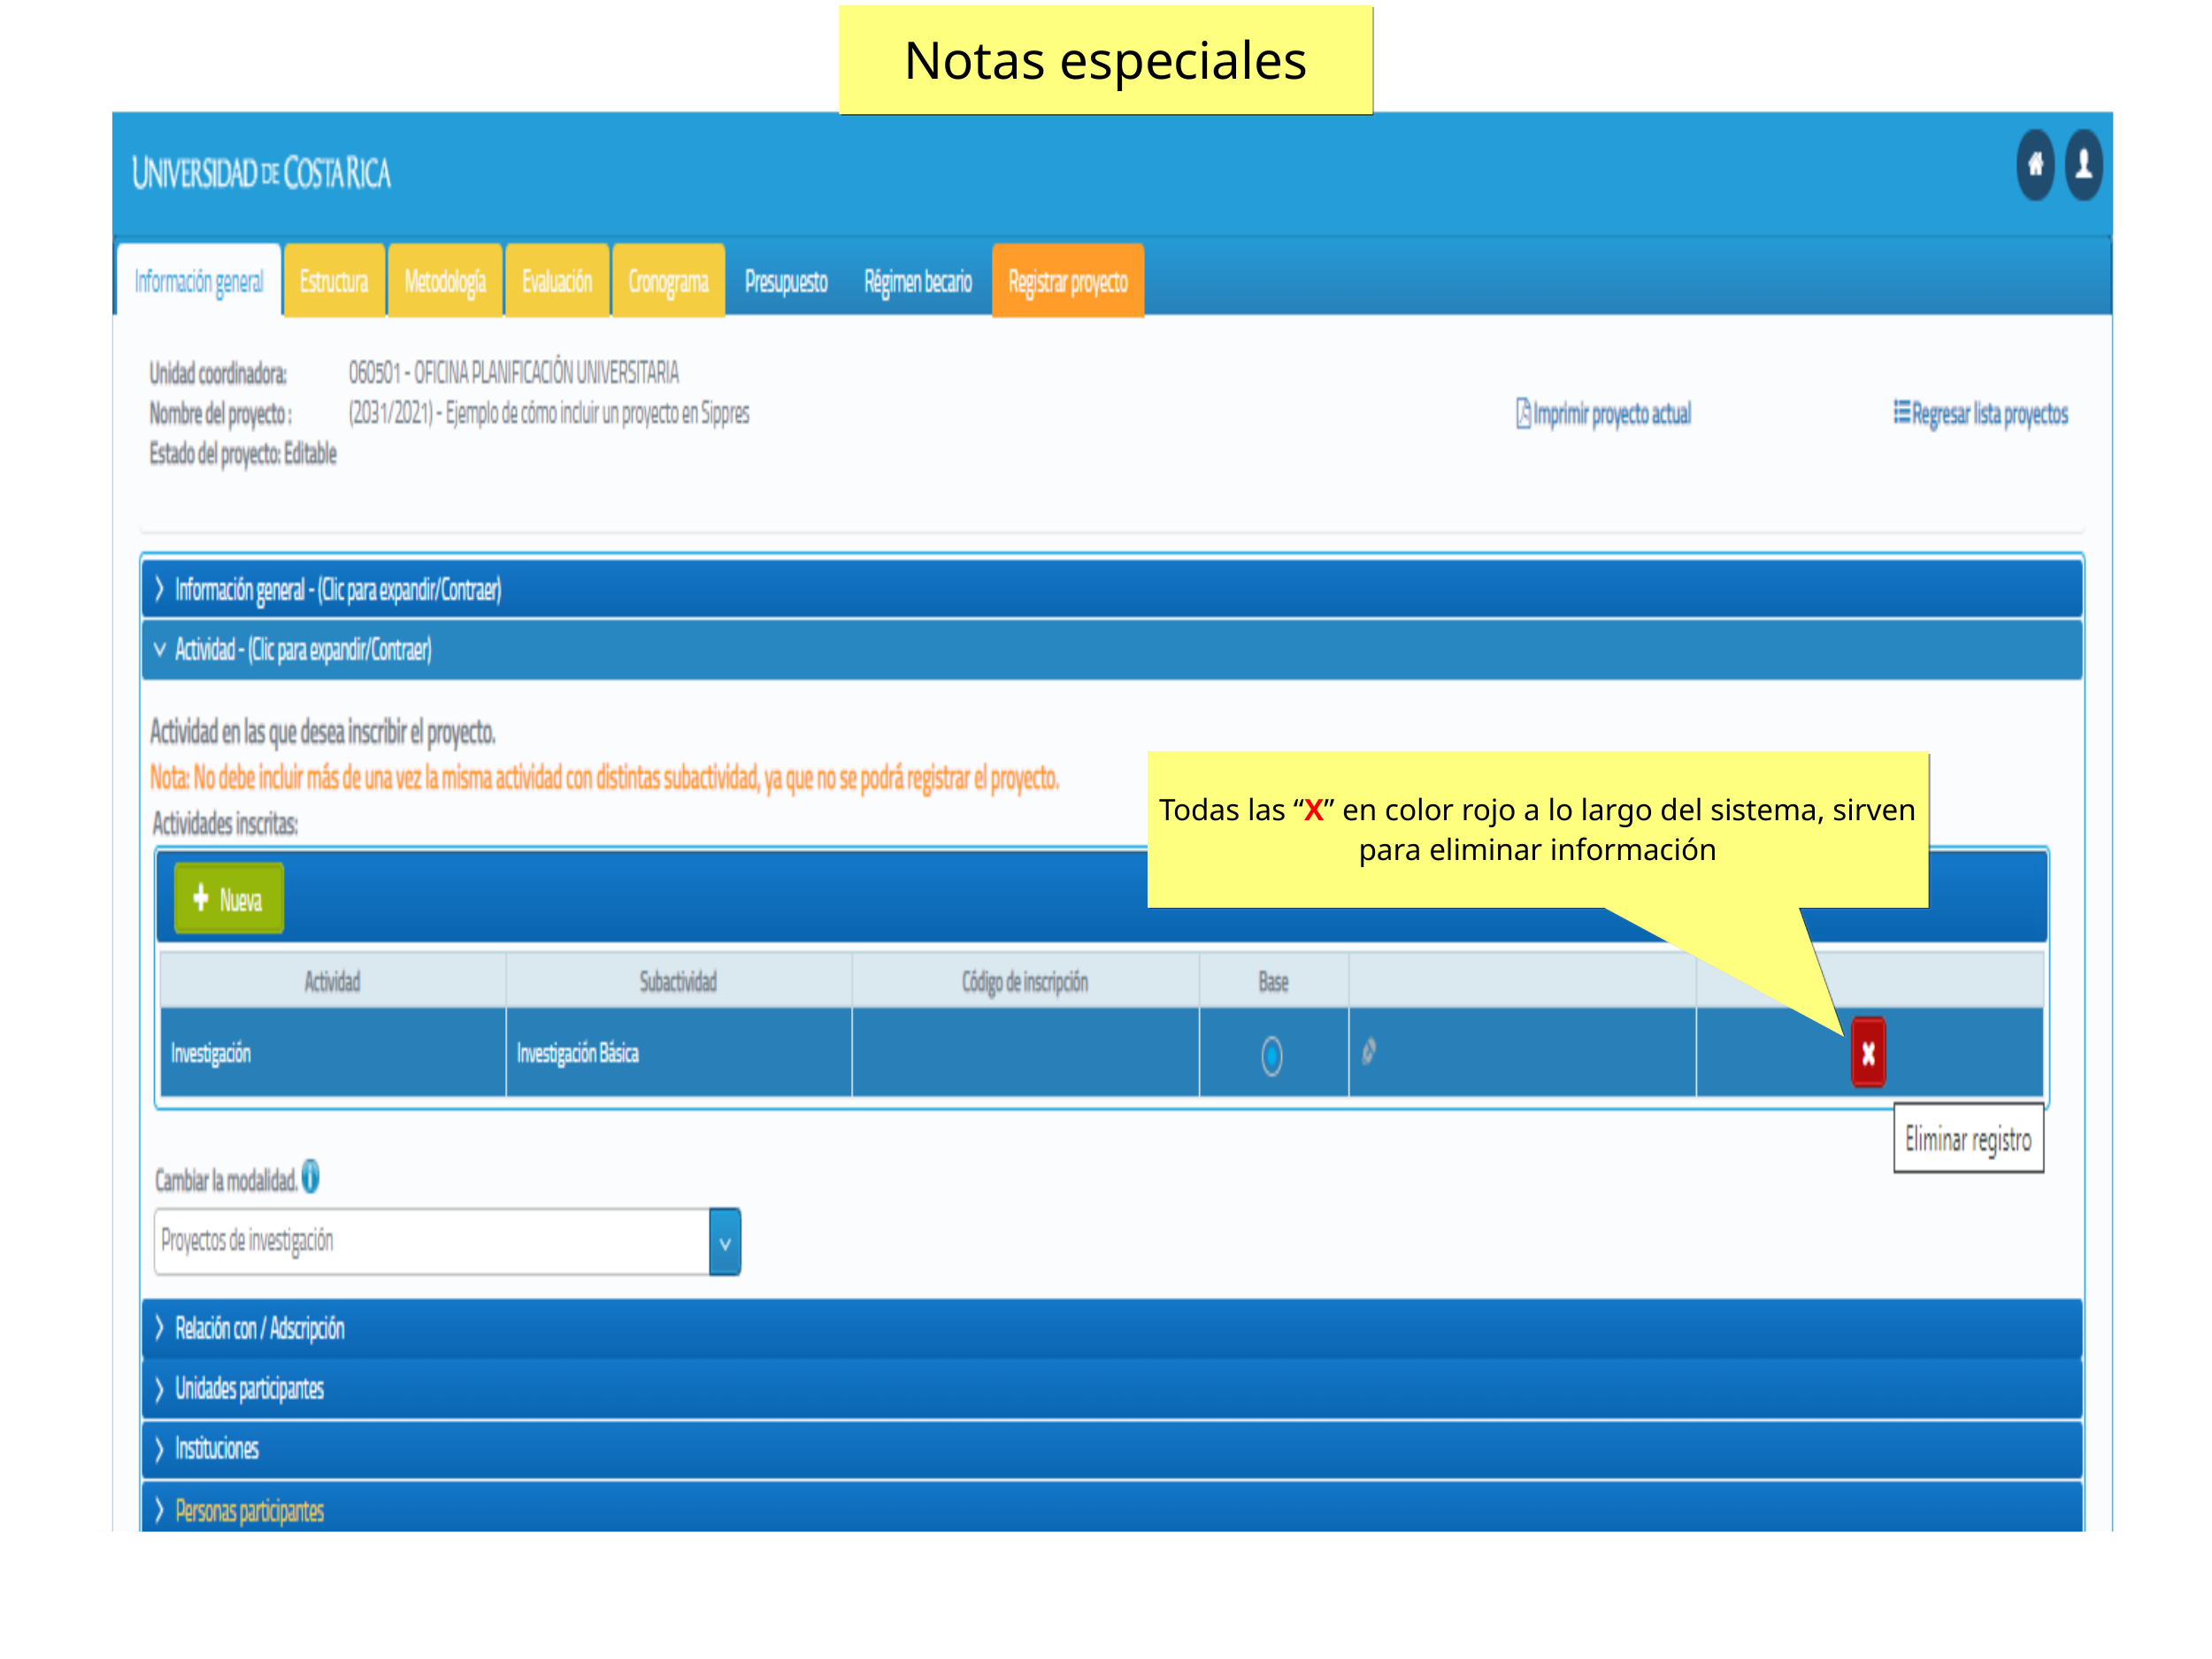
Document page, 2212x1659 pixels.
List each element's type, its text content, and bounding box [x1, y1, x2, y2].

picture [111, 111, 2114, 1532]
text_box Todas las “X” en color rojo a lo largo del sistema, sirven para eliminar información [1148, 751, 1929, 1037]
text_box Notas especiales [839, 4, 1373, 114]
